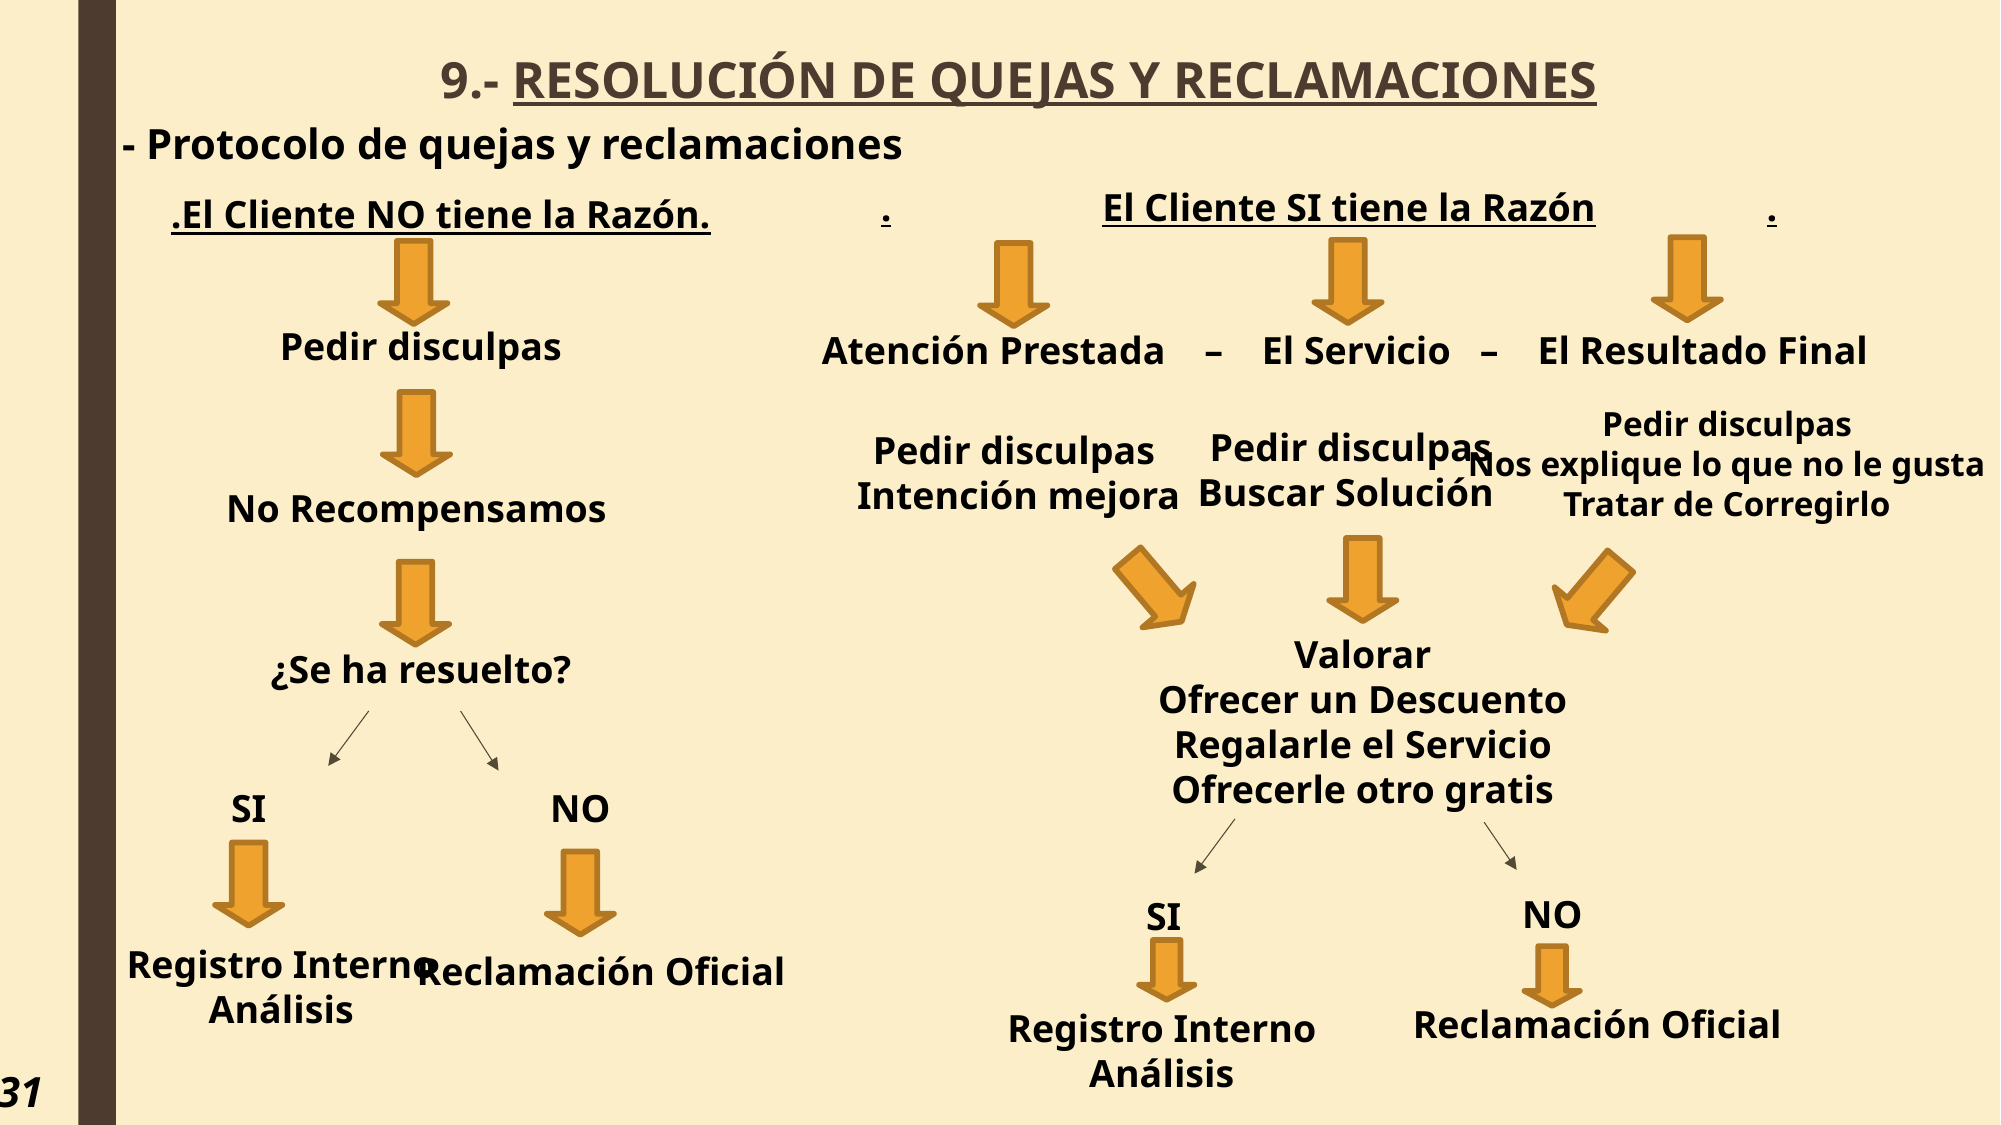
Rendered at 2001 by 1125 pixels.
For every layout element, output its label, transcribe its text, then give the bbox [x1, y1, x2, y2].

text_box [1314, 239, 1382, 324]
text_box [215, 842, 283, 926]
text_box Registro Interno Análisis [111, 933, 461, 1039]
text_box [1653, 237, 1721, 321]
text_box [1114, 547, 1194, 628]
text_box - Protocolo de quejas y reclamaciones [107, 110, 929, 176]
text_box Reclamación Oficial [401, 940, 801, 1001]
text_box Pedir disculpas [265, 315, 588, 376]
text_box [382, 392, 451, 476]
text_box [1554, 550, 1634, 631]
text_box [1329, 537, 1397, 622]
title 9.- RESOLUCIÓN DE QUEJAS Y RECLAMACIONES [170, 48, 1868, 124]
text_box Registro Interno Análisis [956, 997, 1378, 1103]
text_box [1524, 946, 1580, 1006]
slide_number 31 [0, 1058, 77, 1125]
text_box Pedir disculpas Intención mejora [842, 419, 1196, 525]
text_box [546, 851, 614, 935]
text_box Atención Prestada – El Servicio – El Resultado Final [807, 319, 1895, 380]
text_box .El Cliente NO tiene la Razón. [156, 184, 727, 244]
text_box [381, 561, 450, 645]
text_box Pedir disculpas Buscar Solución [1182, 416, 1453, 522]
text_box [1139, 940, 1195, 1000]
text_box NO [1507, 883, 1598, 944]
text_box SI [1131, 886, 1197, 946]
text_box Pedir disculpas Nos explique lo que no le gusta Tratar de Corregirlo [1453, 395, 2000, 531]
text_box Valorar Ofrecer un Descuento Regalarle el Servicio Ofrecerle otro gratis [1143, 623, 1583, 819]
text_box NO [535, 777, 626, 837]
text_box Reclamación Oficial [1398, 993, 1798, 1054]
text_box [380, 240, 448, 325]
text_box . El Cliente SI tiene la Razón . [866, 176, 1793, 237]
text_box ¿Se ha resuelto? [255, 639, 587, 699]
text_box [980, 243, 1048, 327]
text_box SI [216, 777, 282, 837]
text_box No Recompensamos [211, 477, 622, 538]
